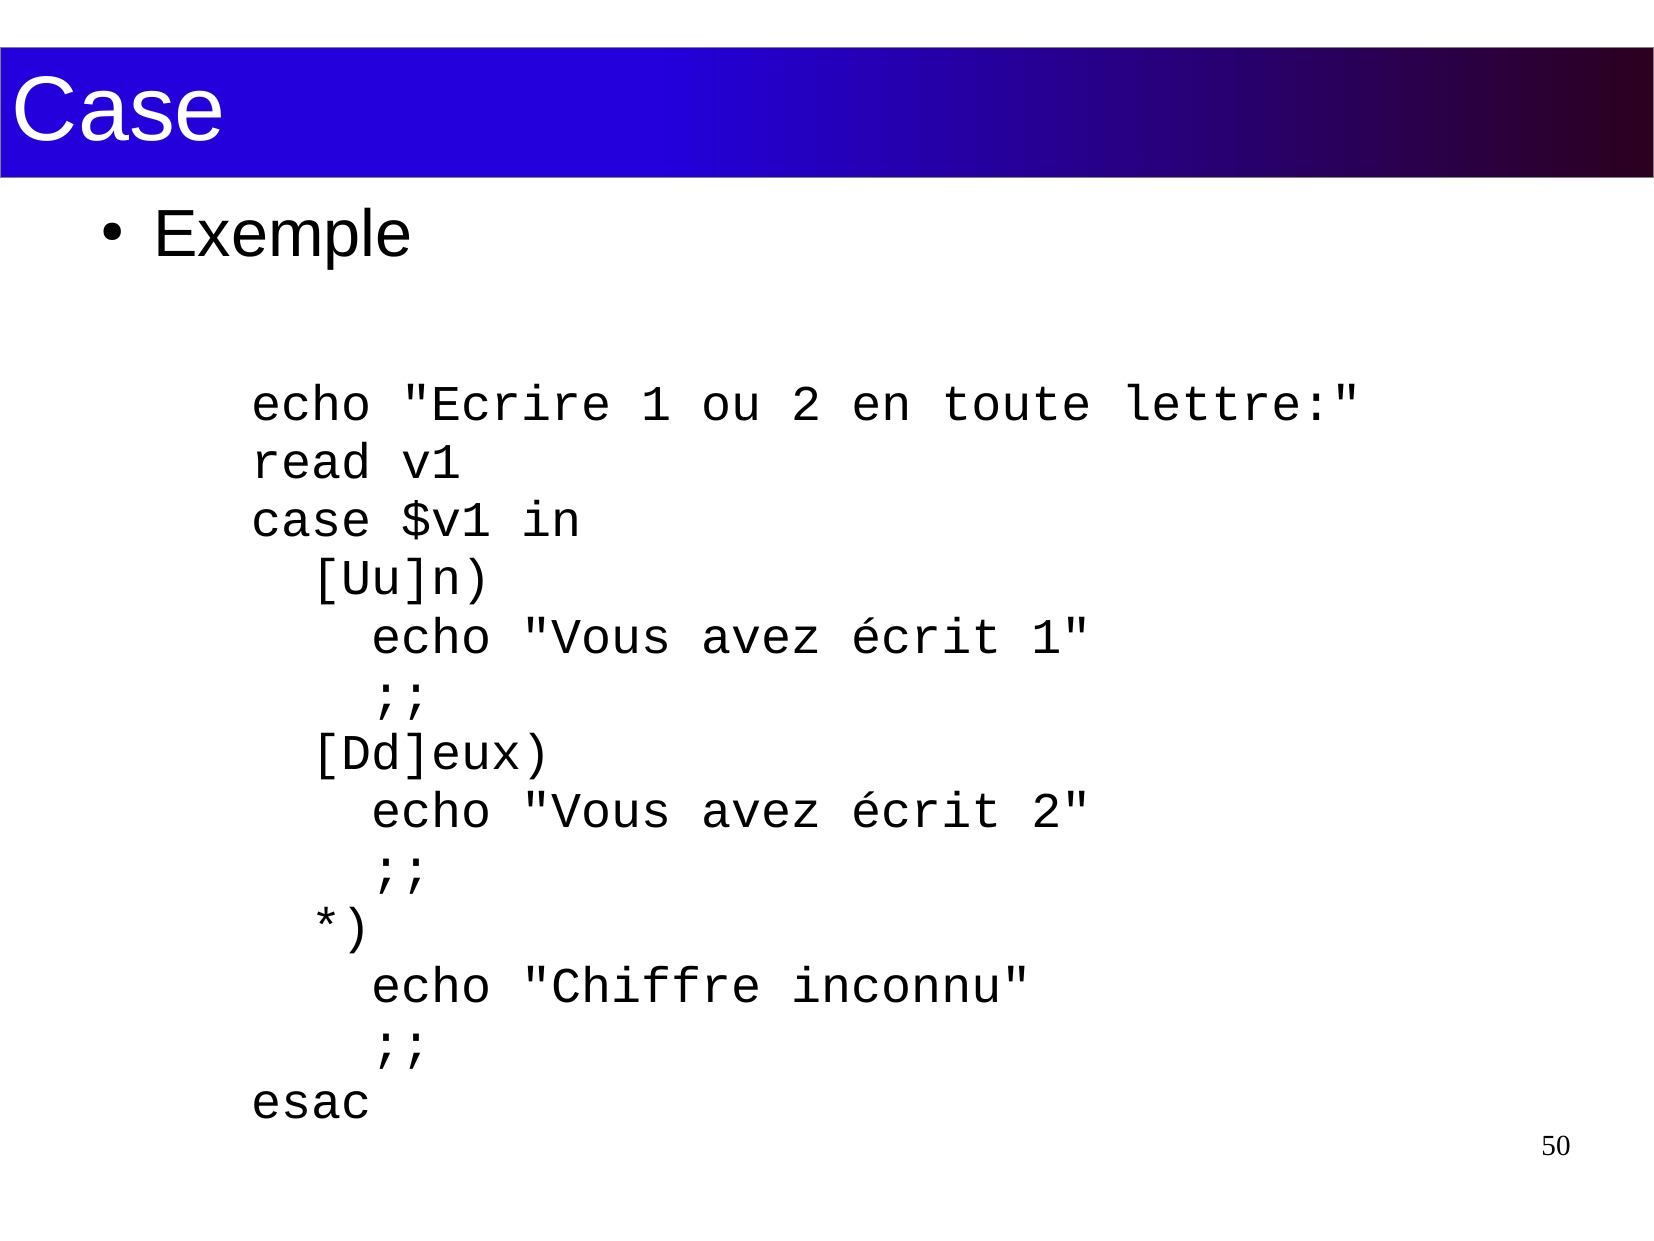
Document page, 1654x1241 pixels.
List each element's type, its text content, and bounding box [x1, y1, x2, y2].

text_box echo "Ecrire 1 ou 2 en toute lettre:" read v1 case $v1 in [Uu]n)‏ echo "Vous avez écrit 1" ;; [Dd]eux)‏ echo "Vous avez écrit 2" ;; *)‏ echo "Chiffre inconnu" ;; esac [236, 250, 1477, 1193]
list Exemple [82, 195, 1538, 916]
title Case [11, 5, 1642, 213]
